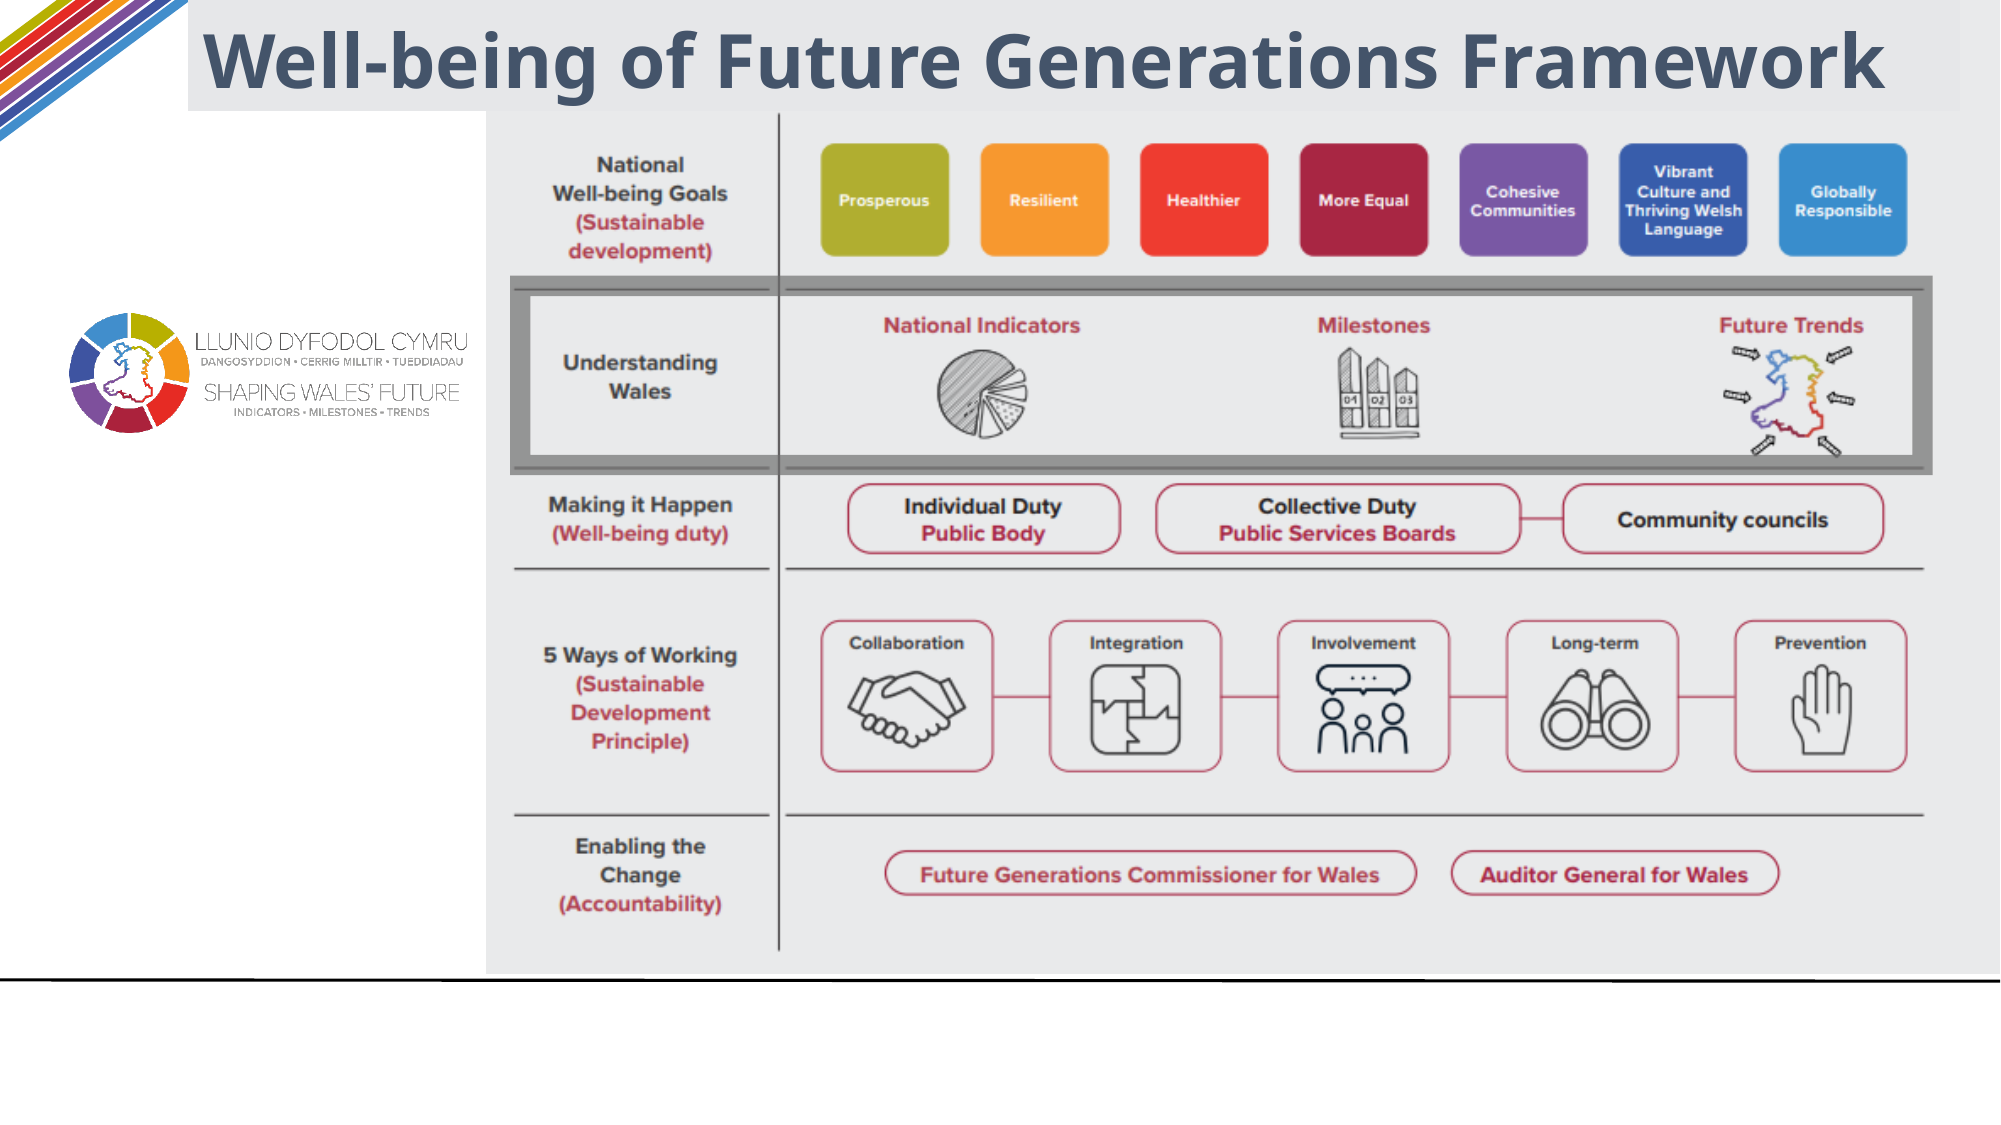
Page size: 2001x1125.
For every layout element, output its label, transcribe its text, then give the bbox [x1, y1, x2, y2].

picture [69, 313, 467, 433]
picture [486, 0, 2000, 974]
text_box Well-being of Future Generations Framework [188, 0, 1960, 111]
